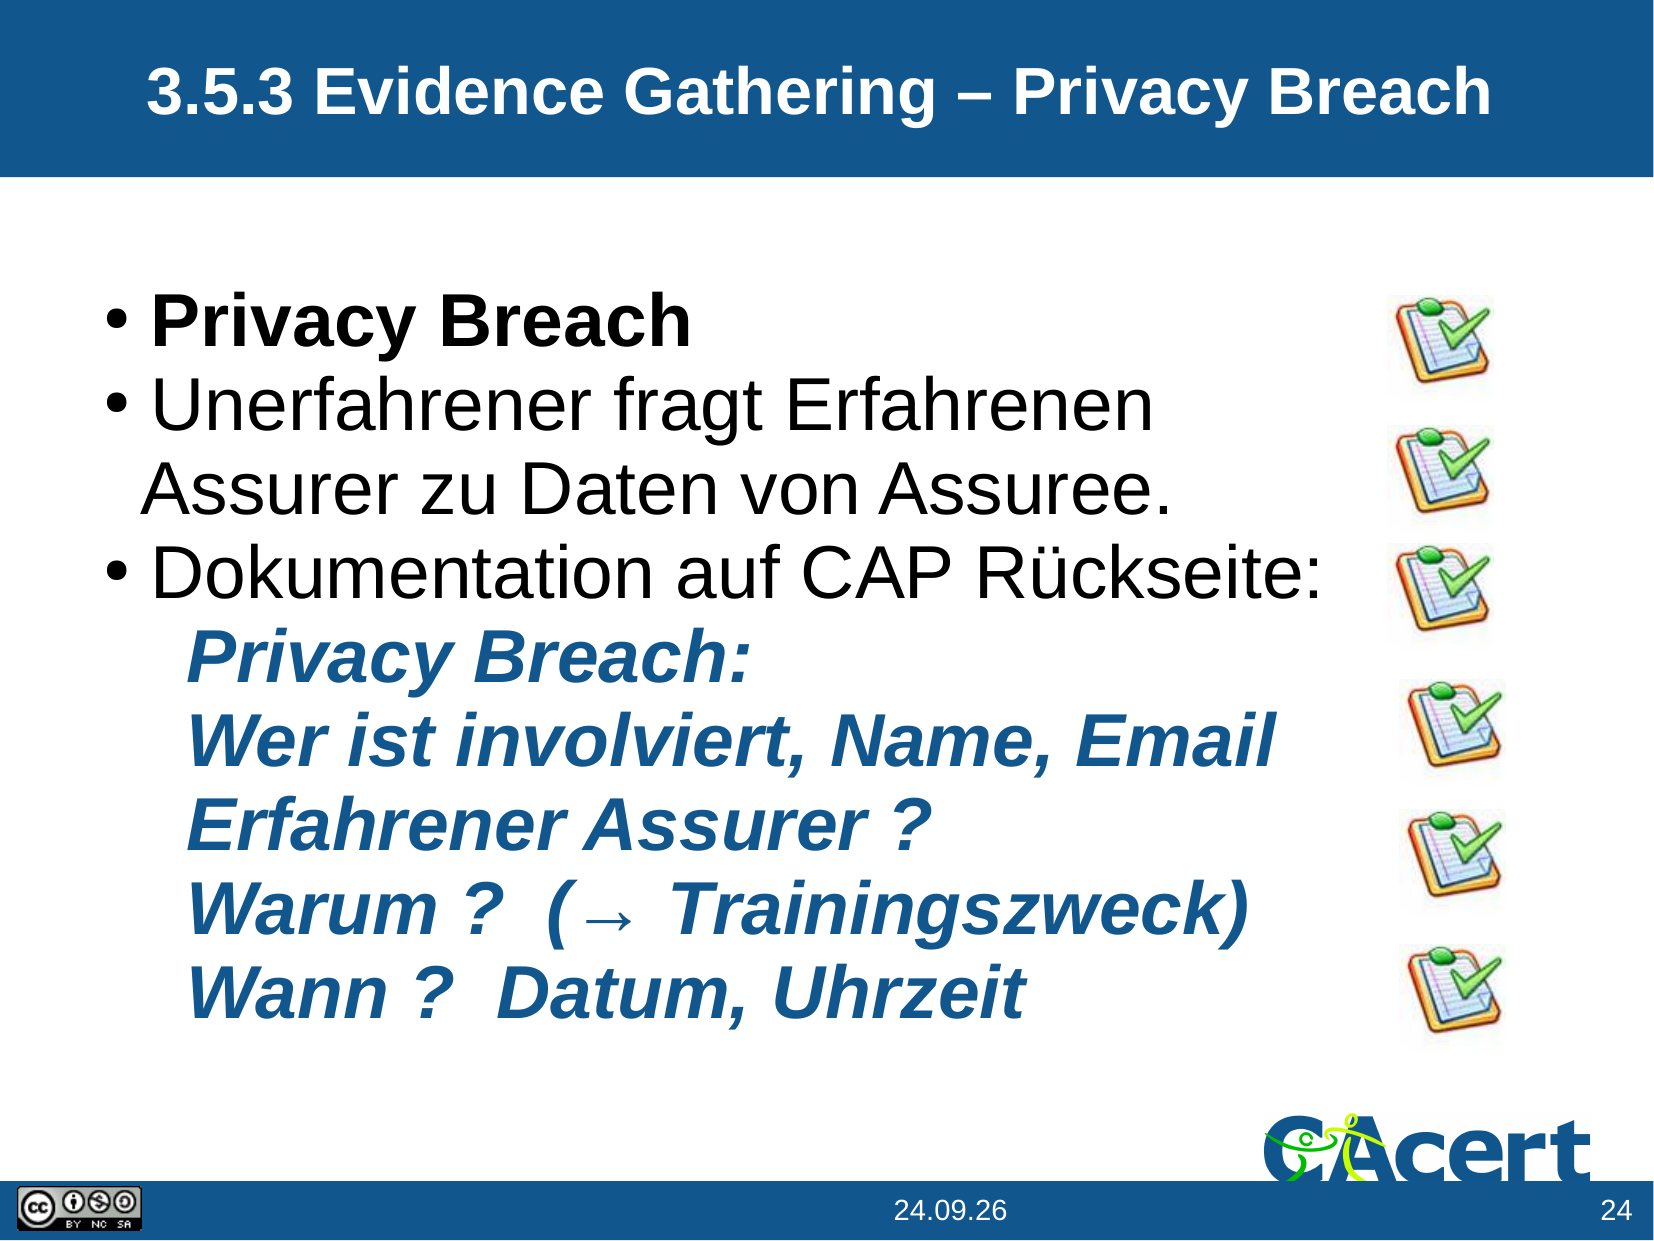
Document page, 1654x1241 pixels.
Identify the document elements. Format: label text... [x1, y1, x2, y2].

text_box Privacy Breach Unerfahrener fragt Erfahrenen Assurer zu Daten von Assuree. Dokumentation auf CAP Rückseite: Privacy Breach: Wer ist involviert, Name, Email Erfahrener Assurer ? Warum ? (→ Trainingszweck) Wann ? Datum, Uhrzeit [88, 270, 1339, 1042]
picture [1399, 944, 1506, 1052]
picture [1263, 1112, 1591, 1181]
picture [1387, 295, 1494, 402]
title 3.5.3 Evidence Gathering – Privacy Breach [76, 17, 1565, 166]
picture [17, 1186, 142, 1231]
picture [1399, 679, 1506, 786]
picture [1399, 809, 1506, 916]
picture [1387, 543, 1494, 650]
picture [1387, 425, 1494, 532]
